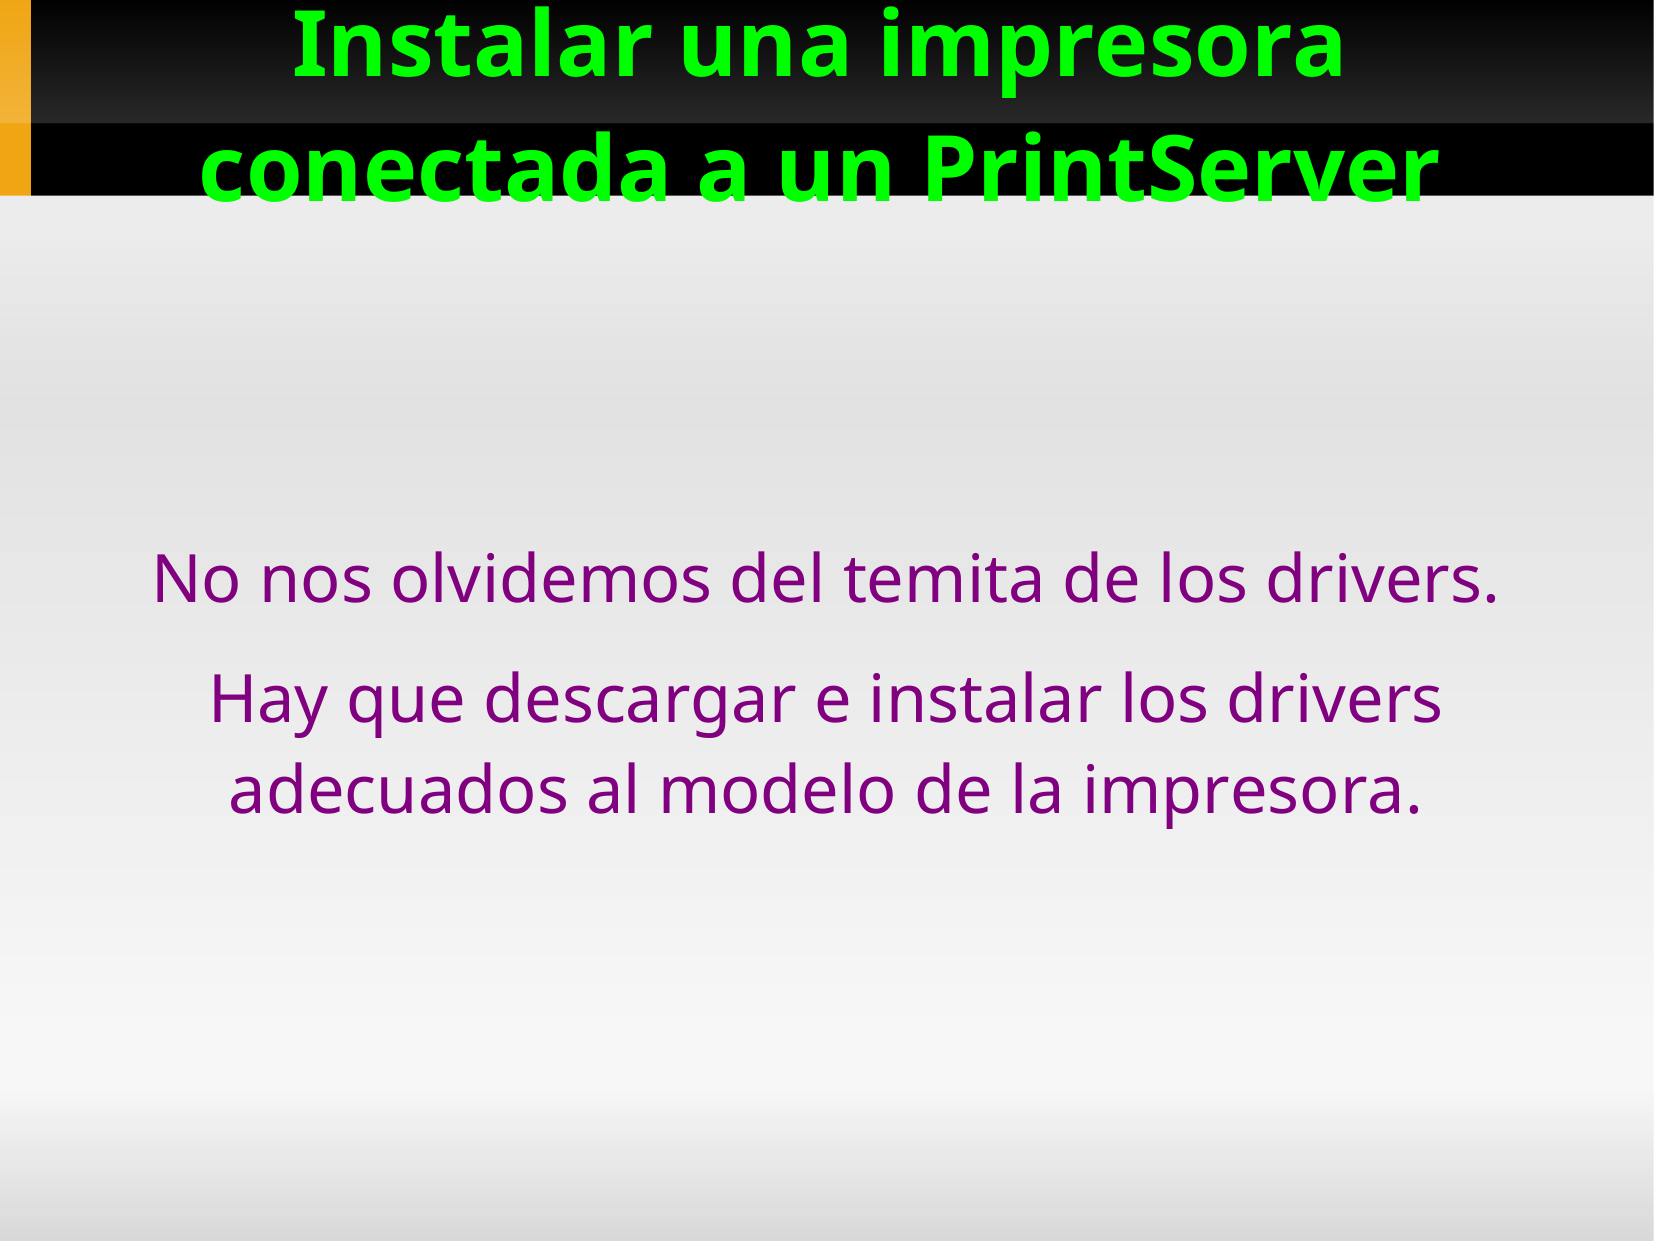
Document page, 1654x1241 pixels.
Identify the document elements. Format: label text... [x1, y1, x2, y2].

list No nos olvidemos del temita de los drivers. Hay que descargar e instalar los drivers adecuados al modelo de la impresora. [82, 290, 1571, 1109]
picture [0, 0, 1654, 1241]
title Instalar una impresora conectada a un PrintServer [76, 0, 1565, 208]
